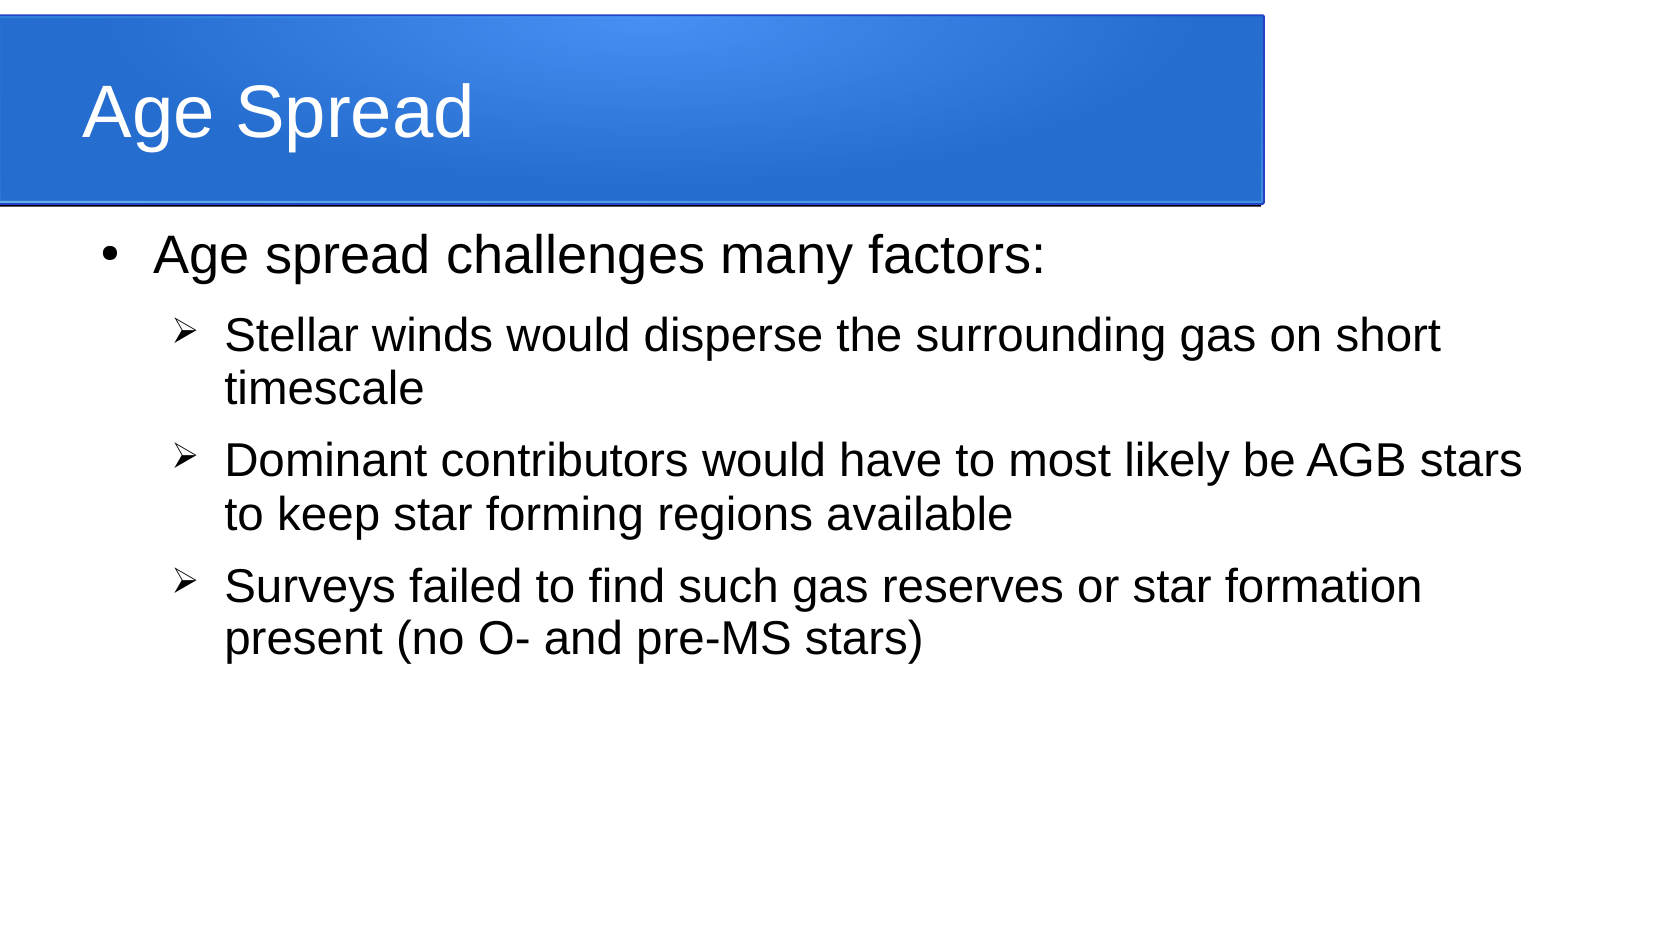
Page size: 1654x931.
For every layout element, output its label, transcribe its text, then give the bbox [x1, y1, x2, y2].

title Age Spread [82, 35, 1235, 189]
list Age spread challenges many factors: Stellar winds would disperse the surrounding gas on short timescale Dominant contributors would have to most likely be AGB stars to keep star forming regions available Surveys failed to find such gas reserves or star formation present (no O- and pre-MS stars) [82, 224, 1571, 764]
